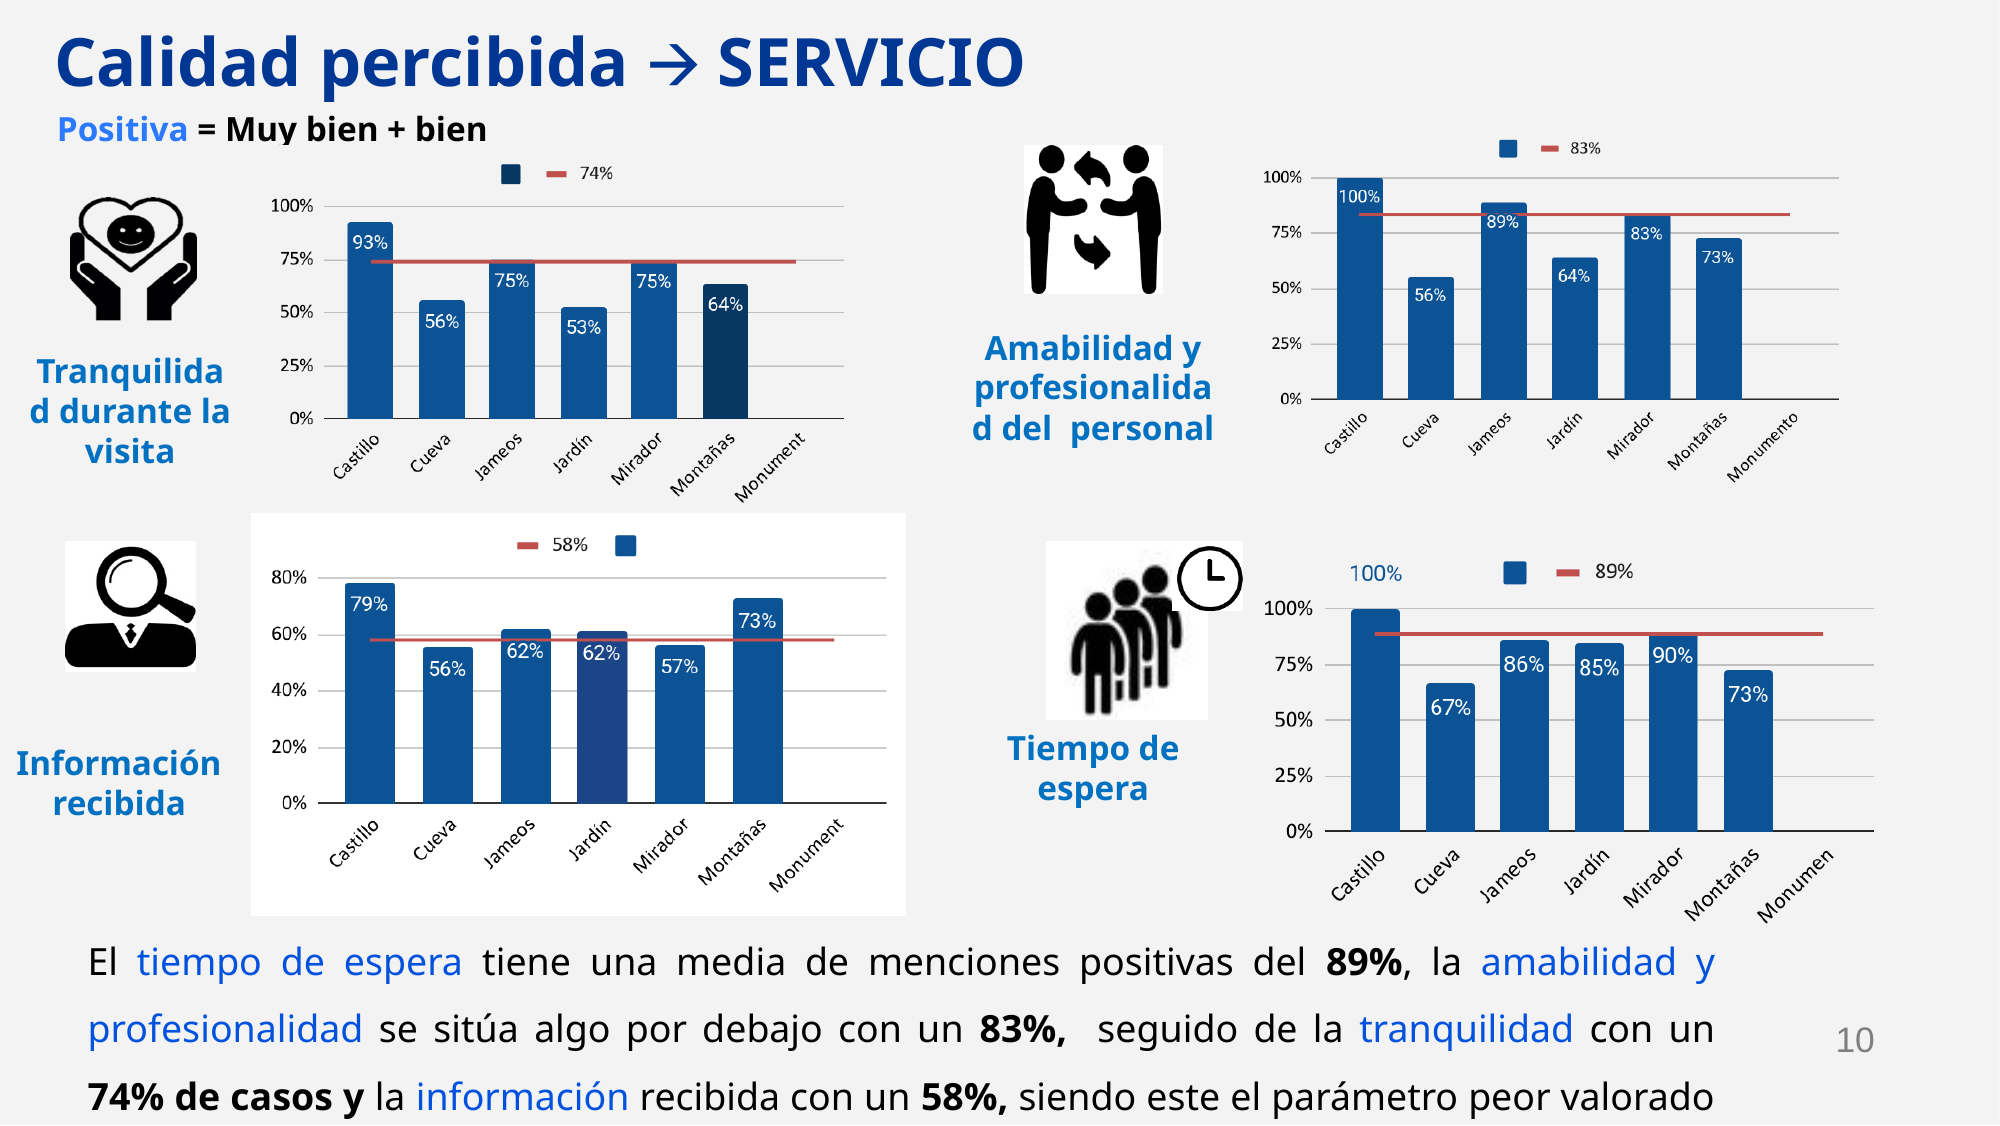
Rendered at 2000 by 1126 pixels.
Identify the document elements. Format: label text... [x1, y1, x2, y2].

text_box Información recibida [0, 734, 250, 831]
text_box Positiva = Muy bien + bien [56, 100, 1123, 157]
text_box Tranquilidad durante la visita [11, 342, 250, 479]
text_box El tiempo de espera tiene una media de menciones positivas del 89%, la amabilidad y profesionalidad se sitúa algo por debajo con un 83%, seguido de la tranquilidad con un 74% de casos y la información recibida con un 58%, siendo este el parámetro peor valorado en su conjunto. [72, 900, 1731, 1126]
slide_number <number> [1731, 1008, 1894, 1069]
picture [1045, 541, 1893, 945]
picture [1243, 119, 1857, 499]
picture [54, 193, 207, 325]
text_box Tiempo de espera [964, 719, 1222, 816]
picture [251, 145, 906, 900]
picture [1024, 145, 1163, 294]
text_box Amabilidad y profesionalidad del personal [951, 319, 1235, 456]
picture [65, 541, 196, 672]
text_box Calidad percibida 🡪 SERVICIO [54, 0, 1374, 120]
